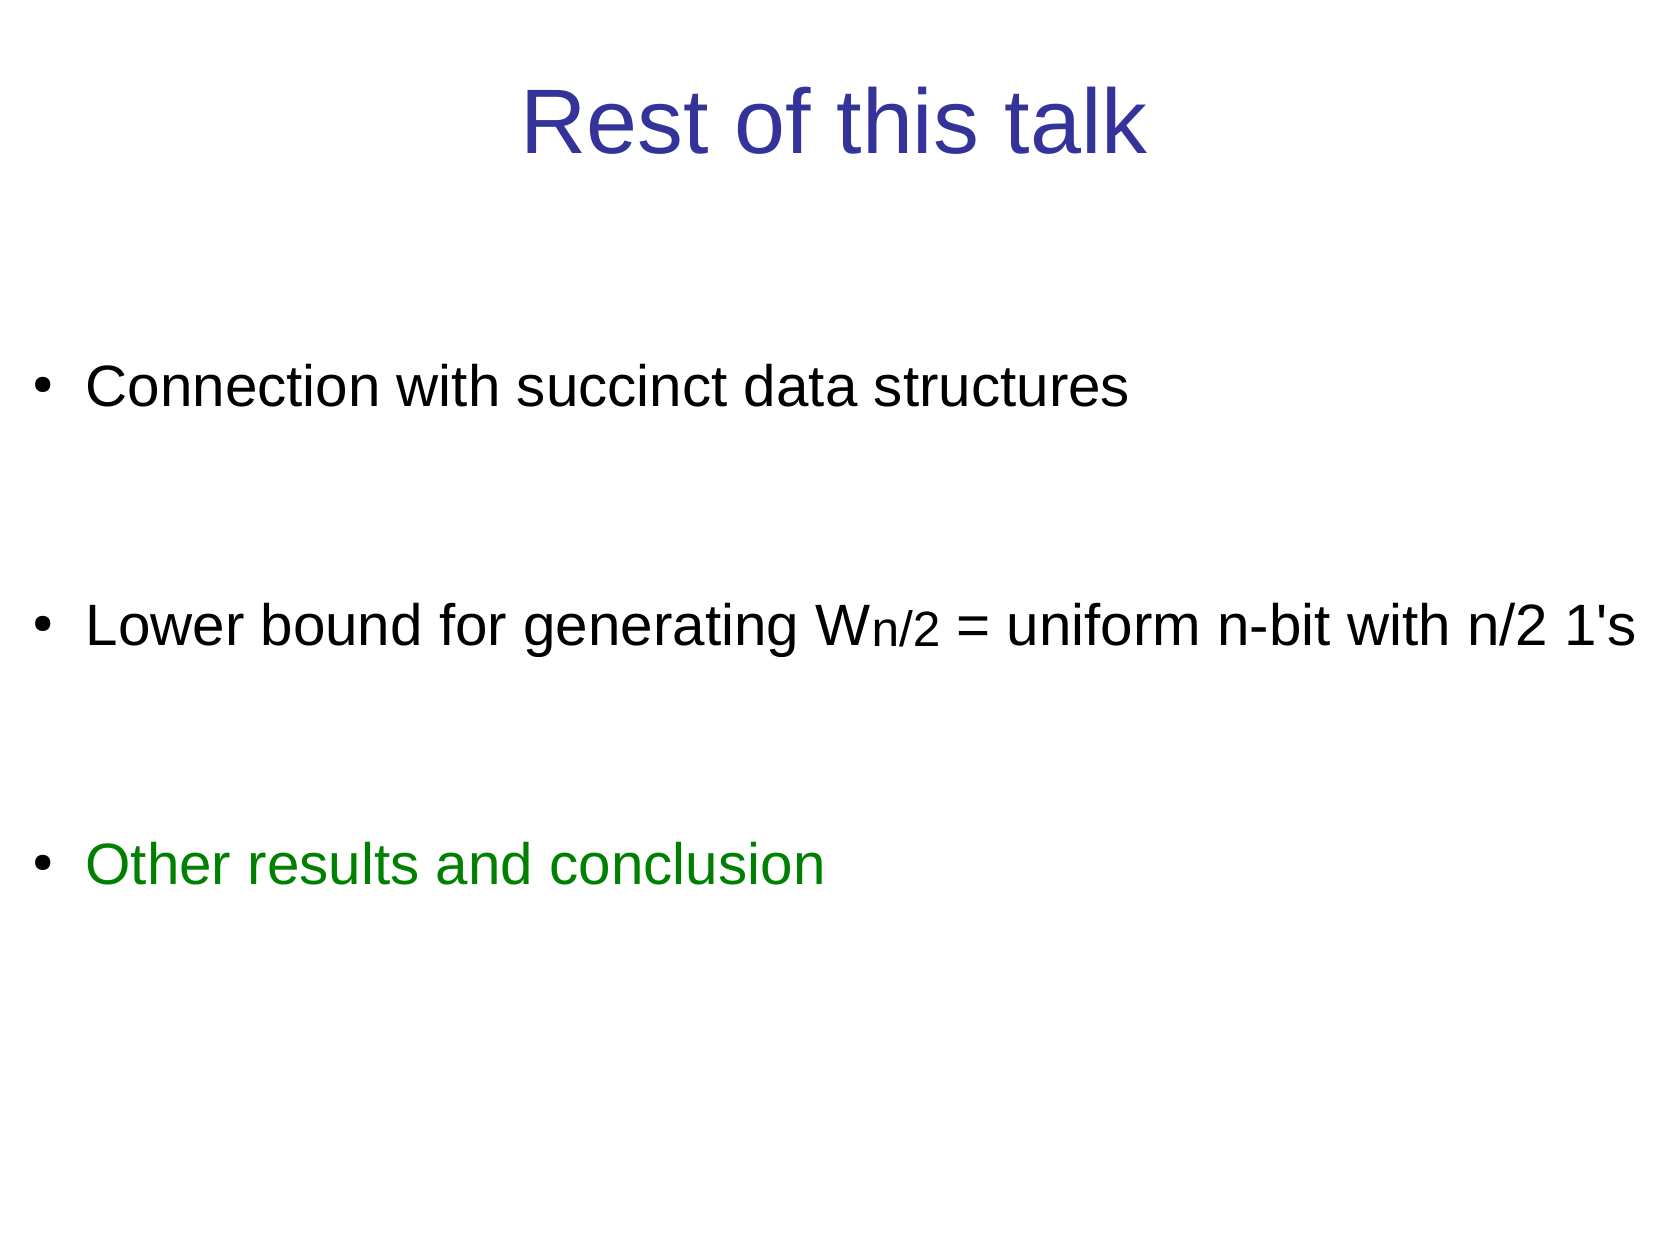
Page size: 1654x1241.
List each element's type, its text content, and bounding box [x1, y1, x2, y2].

list Connection with succinct data structures Lower bound for generating Wn/2 = uniform n-bit with n/2 1's Other results and conclusion [0, 187, 1654, 1241]
title Rest of this talk [131, 18, 1538, 226]
